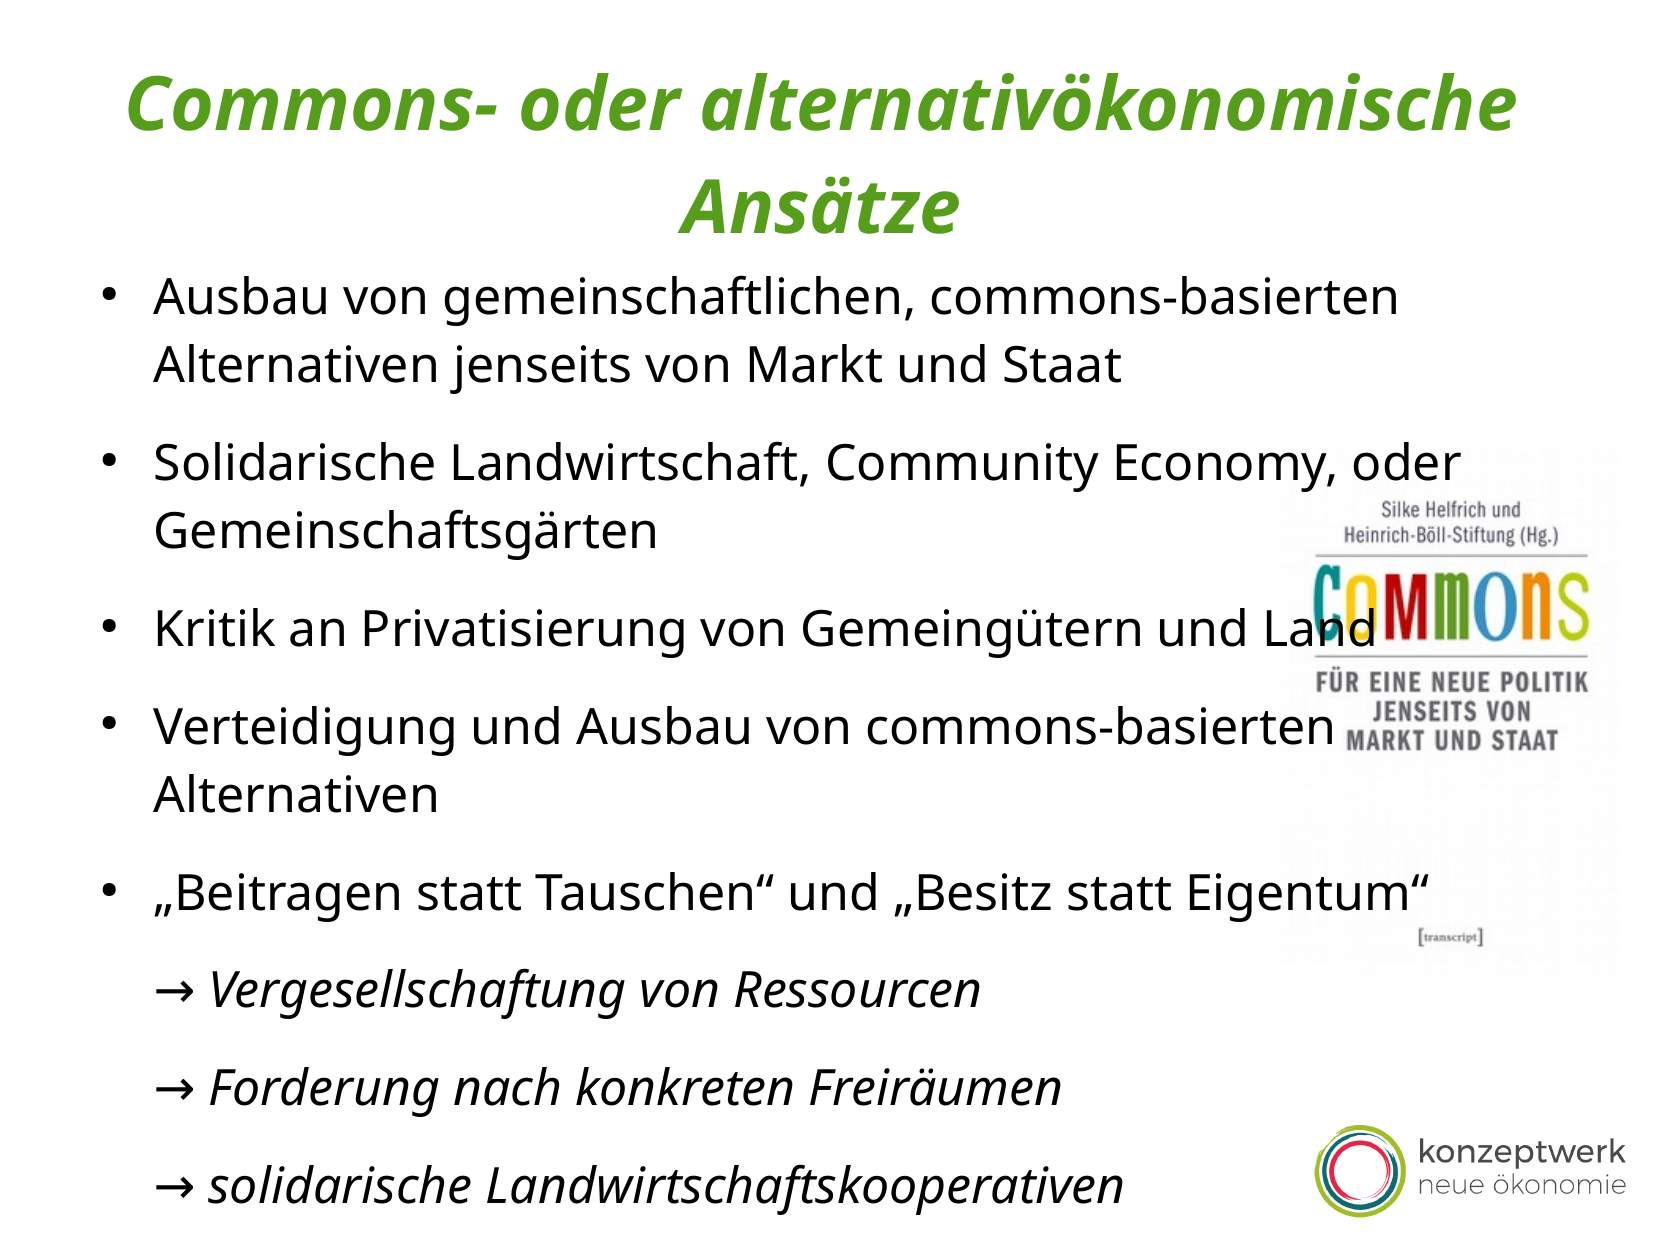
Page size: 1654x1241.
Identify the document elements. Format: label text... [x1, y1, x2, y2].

picture [1561, 449, 1621, 978]
picture [1290, 1101, 1650, 1241]
list Ausbau von gemeinschaftlichen, commons-basierten Alternativen jenseits von Markt und Staat Solidarische Landwirtschaft, Community Economy, oder Gemeinschaftsgärten Kritik an Privatisierung von Gemeingütern und Land Verteidigung und Ausbau von commons-basierten Alternativen „Beitragen statt Tauschen“ und „Besitz statt Eigentum“ → Vergesellschaftung von Ressourcen → Forderung nach konkreten Freiräumen → solidarische Landwirtschaftskooperativen [82, 260, 1561, 1241]
title Commons- oder alternativökonomische Ansätze [23, 49, 1621, 257]
